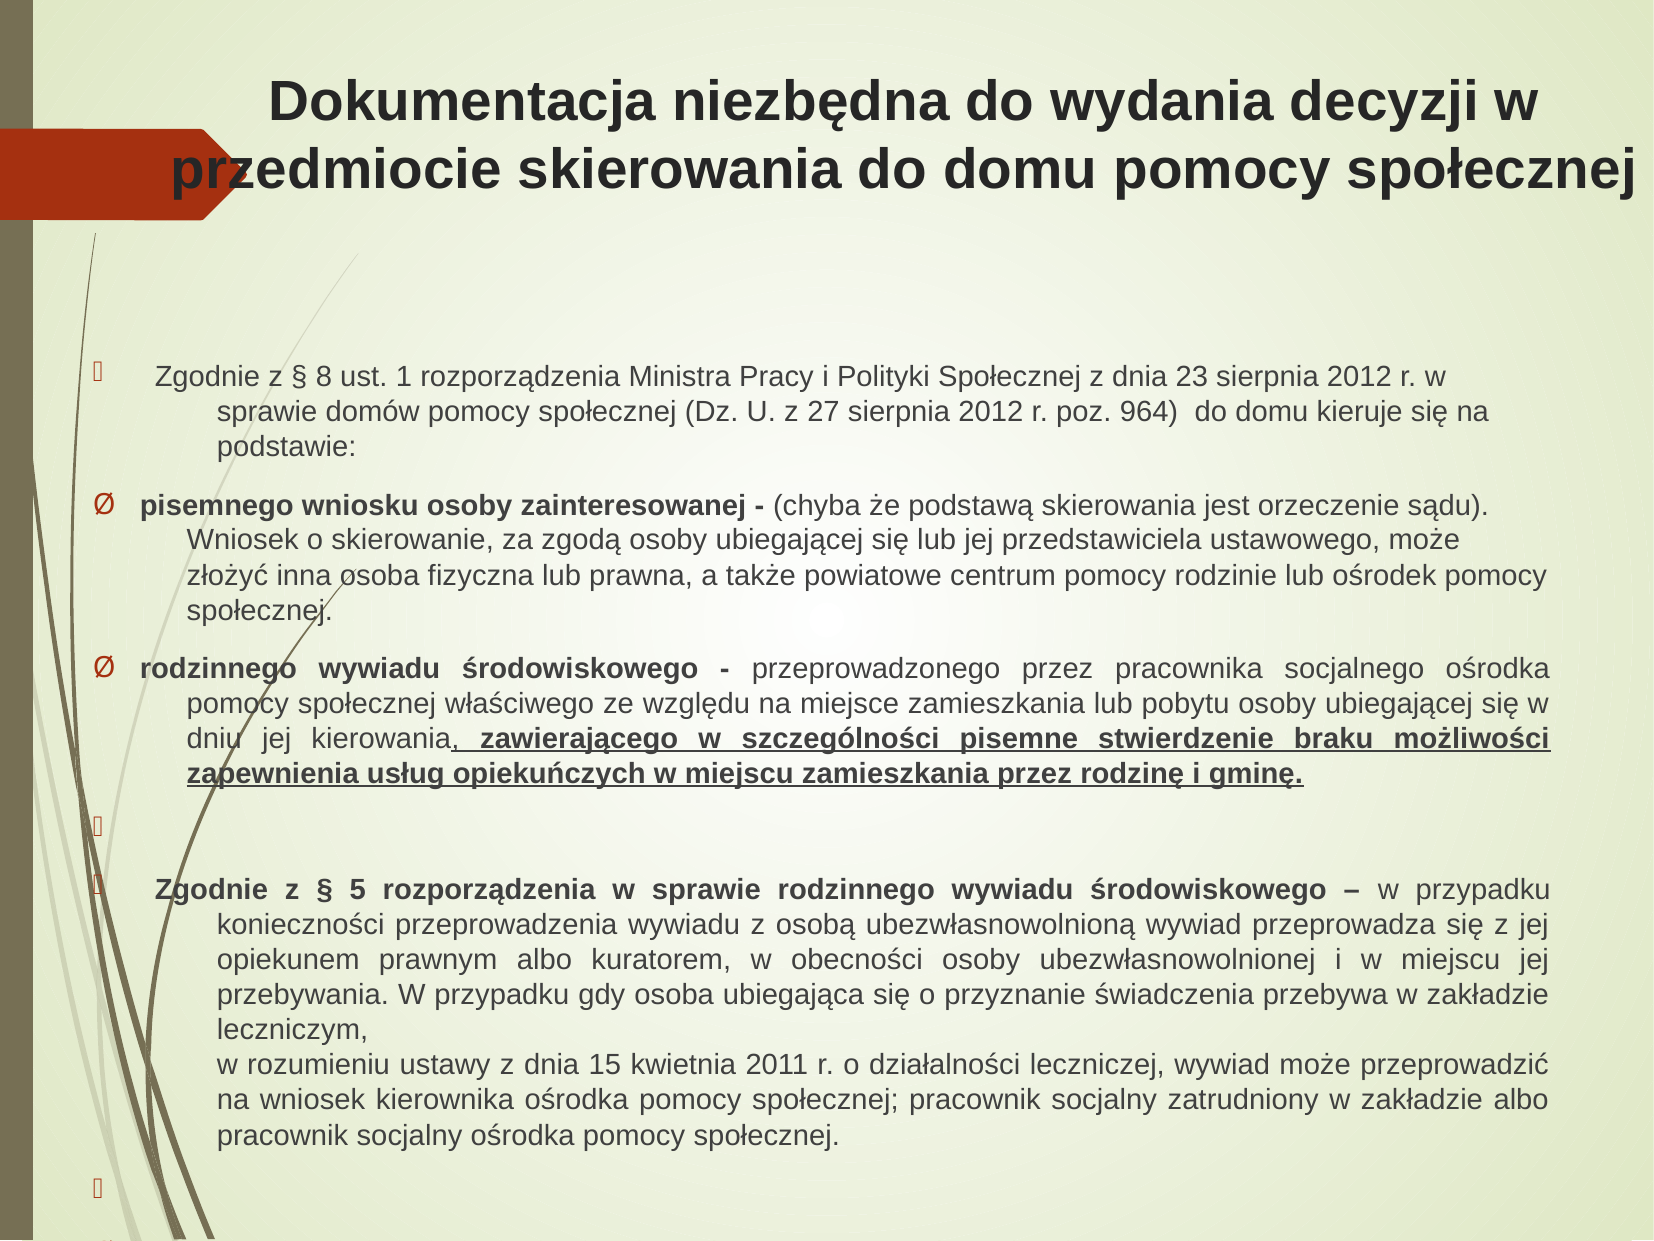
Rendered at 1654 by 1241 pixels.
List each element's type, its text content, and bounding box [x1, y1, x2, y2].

list Zgodnie z § 8 ust. 1 rozporządzenia Ministra Pracy i Polityki Społecznej z dnia 23 sierpnia 2012 r. w sprawie domów pomocy społecznej (Dz. U. z 27 sierpnia 2012 r. poz. 964) do domu kieruje się na podstawie: pisemnego wniosku osoby zainteresowanej - (chyba że podstawą skierowania jest orzeczenie sądu). Wniosek o skierowanie, za zgodą osoby ubiegającej się lub jej przedstawiciela ustawowego, może złożyć inna osoba fizyczna lub prawna, a także powiatowe centrum pomocy rodzinie lub ośrodek pomocy społecznej. rodzinnego wywiadu środowiskowego - przeprowadzonego przez pracownika socjalnego ośrodka pomocy społecznej właściwego ze względu na miejsce zamieszkania lub pobytu osoby ubiegającej się w dniu jej kierowania, zawierającego w szczególności pisemne stwierdzenie braku możliwości zapewnienia usług opiekuńczych w miejscu zamieszkania przez rodzinę i gminę. Zgodnie z § 5 rozporządzenia w sprawie rodzinnego wywiadu środowiskowego – w przypadku konieczności przeprowadzenia wywiadu z osobą ubezwłasnowolnioną wywiad przeprowadza się z jej opiekunem prawnym albo kuratorem, w obecności osoby ubezwłasnowolnionej i w miejscu jej przebywania. W przypadku gdy osoba ubiegająca się o przyznanie świadczenia przebywa w zakładzie leczniczym, w rozumieniu ustawy z dnia 15 kwietnia 2011 r. o działalności leczniczej, wywiad może przeprowadzić na wniosek kierownika ośrodka pomocy społecznej; pracownik socjalny zatrudniony w zakładzie albo pracownik socjalny ośrodka pomocy społecznej. [77, 350, 1566, 1183]
title Dokumentacja niezbędna do wydania decyzji w przedmiocie skierowania do domu pomocy społecznej [155, 56, 1654, 333]
